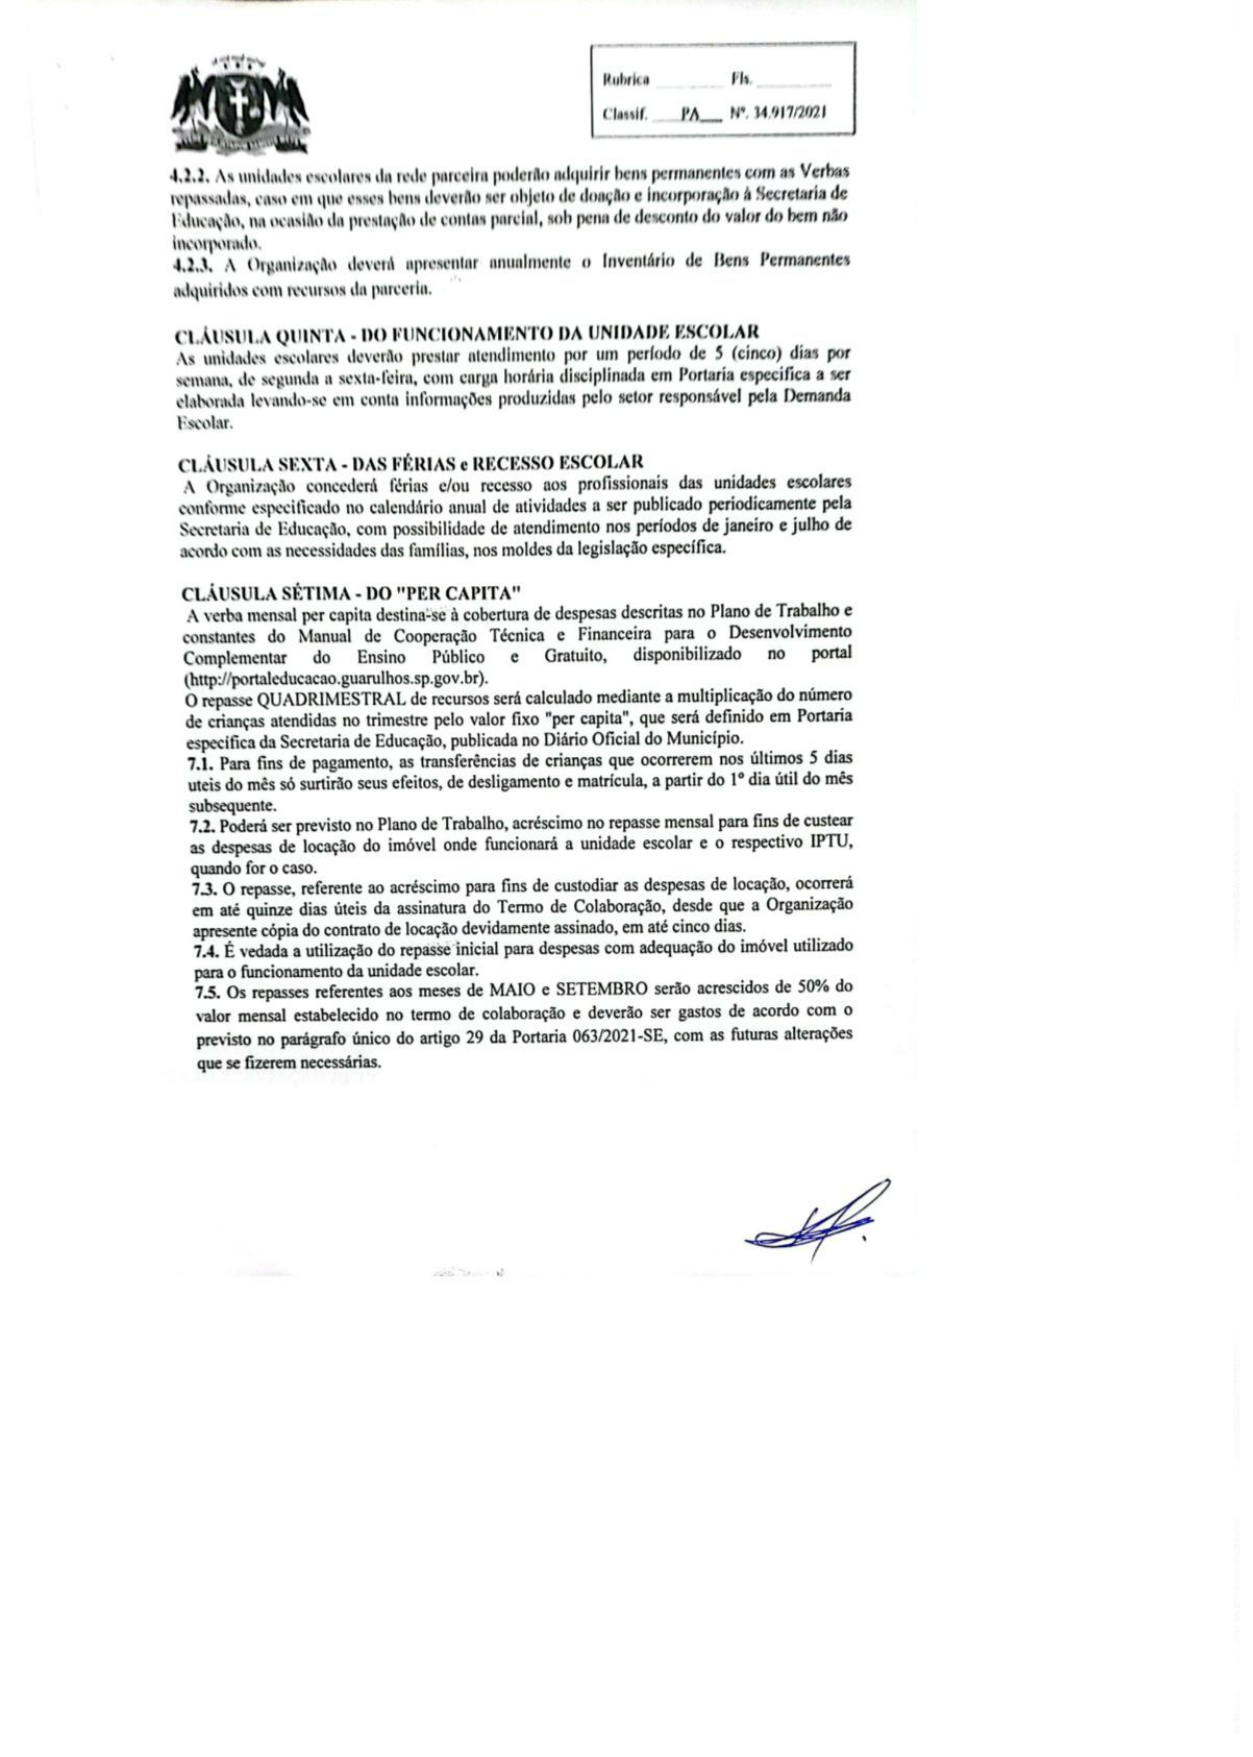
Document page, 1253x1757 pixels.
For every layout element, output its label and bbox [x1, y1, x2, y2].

text_box [25, 0, 1240, 1734]
